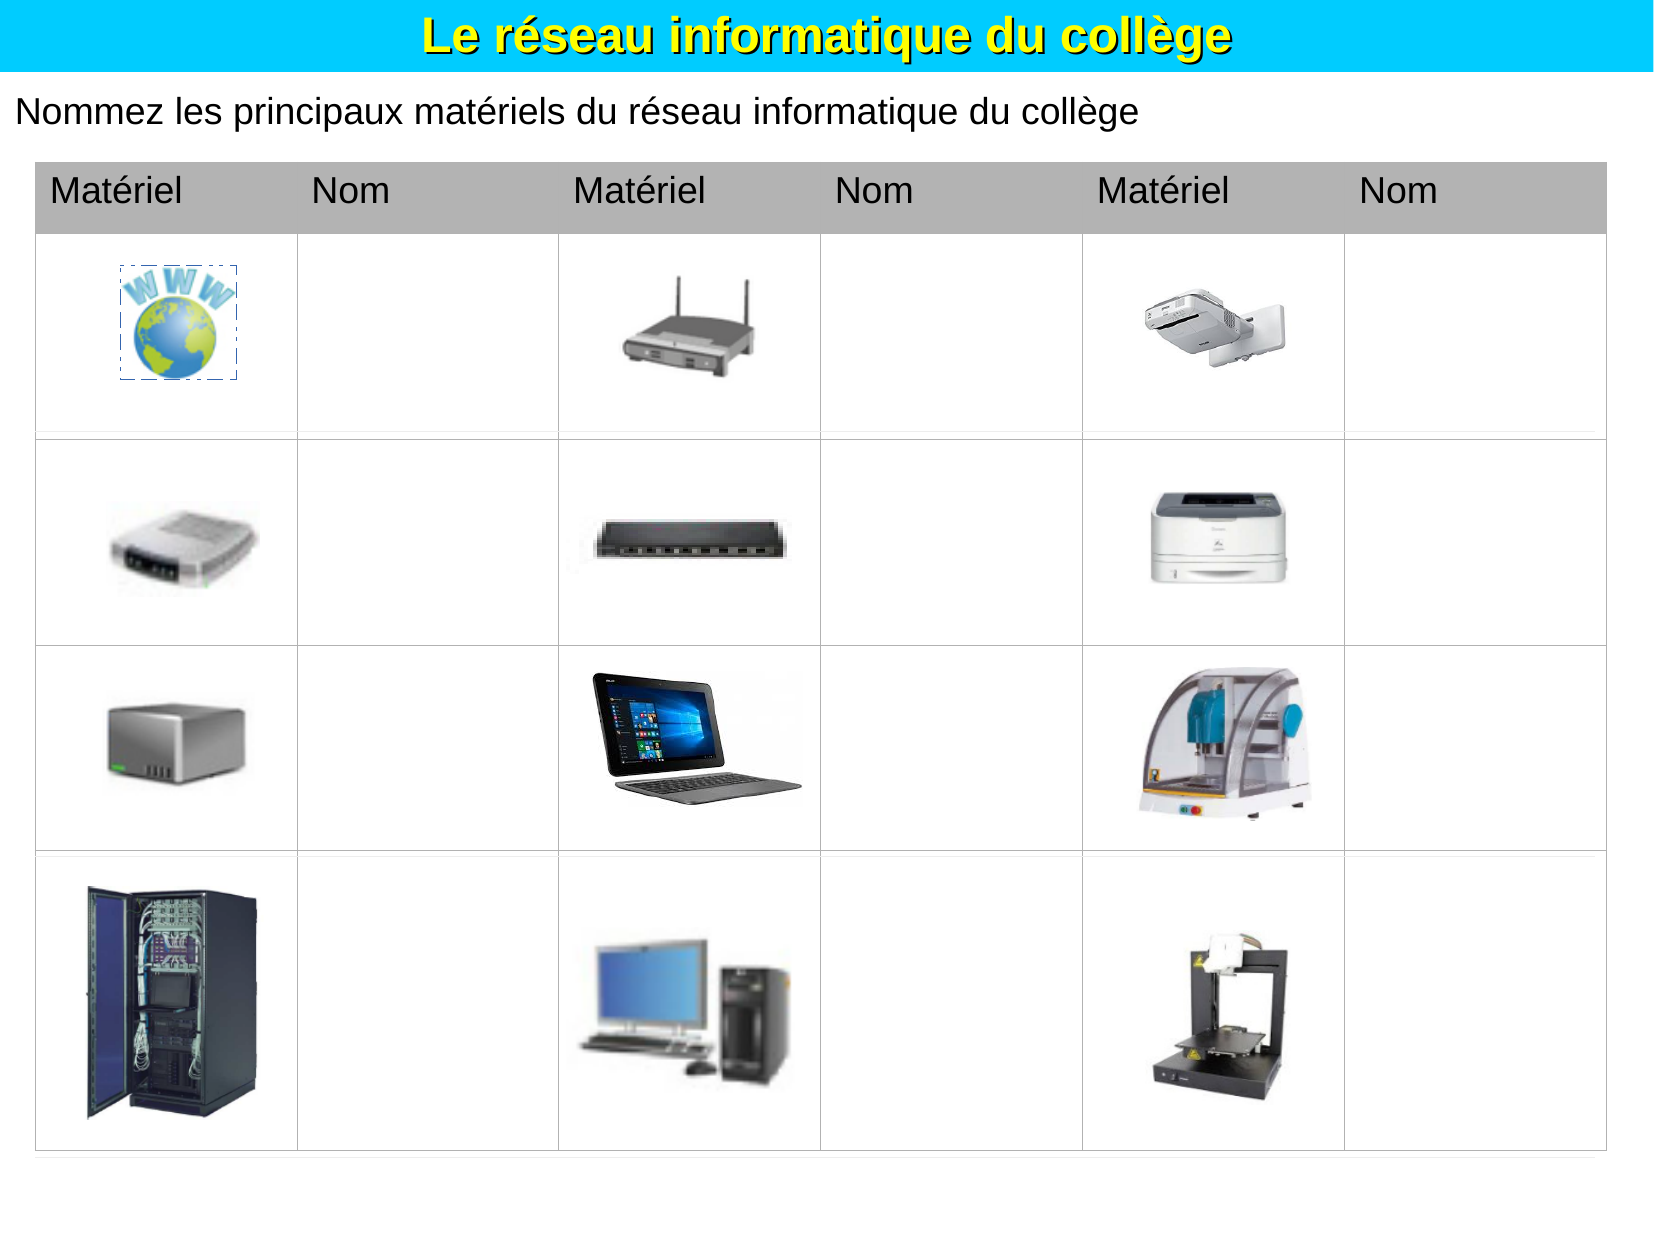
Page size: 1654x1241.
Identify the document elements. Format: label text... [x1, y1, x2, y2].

table_cell [298, 646, 558, 850]
table_cell [1083, 646, 1344, 850]
picture [94, 690, 260, 798]
table_cell [36, 851, 297, 856]
text_box Le réseau informatique du collège [0, 0, 1654, 72]
picture [1145, 930, 1300, 1105]
table_cell [559, 234, 820, 431]
picture [1133, 490, 1300, 585]
picture [1133, 265, 1298, 384]
table_cell [1083, 432, 1344, 439]
table_cell [1083, 440, 1344, 645]
table_cell [36, 857, 297, 1150]
table_header Matériel [1083, 163, 1344, 233]
table_cell [298, 440, 558, 645]
picture [566, 501, 815, 585]
table_cell [821, 432, 1082, 439]
table_cell [298, 234, 558, 431]
picture [614, 265, 768, 384]
table_cell [1345, 234, 1606, 439]
picture [120, 265, 237, 380]
table_cell [298, 432, 558, 439]
table_header Matériel [559, 163, 820, 233]
table_cell [559, 646, 820, 850]
table_header Nom [1345, 163, 1606, 233]
picture [1133, 667, 1312, 821]
table_cell [1345, 440, 1606, 645]
table_cell [1345, 646, 1606, 850]
table_cell [559, 432, 820, 439]
table_cell [821, 851, 1082, 856]
table_cell [1083, 234, 1344, 431]
picture [70, 885, 272, 1123]
table_cell [559, 851, 820, 856]
table_cell [1345, 851, 1606, 1150]
table_cell [821, 646, 1082, 850]
table_cell [821, 234, 1082, 431]
table_cell [36, 234, 297, 431]
picture [590, 655, 804, 809]
table_cell [36, 432, 297, 439]
text_box Nommez les principaux matériels du réseau informatique du collège [0, 82, 1300, 140]
table_header Nom [821, 163, 1082, 233]
table_cell [559, 440, 820, 645]
table_cell [36, 440, 297, 645]
picture [106, 501, 260, 597]
table_cell [298, 851, 558, 856]
table_cell [821, 857, 1082, 1150]
table_cell [821, 440, 1082, 645]
picture [566, 927, 815, 1105]
table_cell [559, 857, 820, 1150]
table_header Matériel [36, 163, 297, 233]
table_cell [298, 857, 558, 1150]
table_cell [36, 646, 297, 850]
table_cell [1083, 851, 1344, 856]
table_header Nom [298, 163, 558, 233]
table_cell [1083, 857, 1344, 1150]
